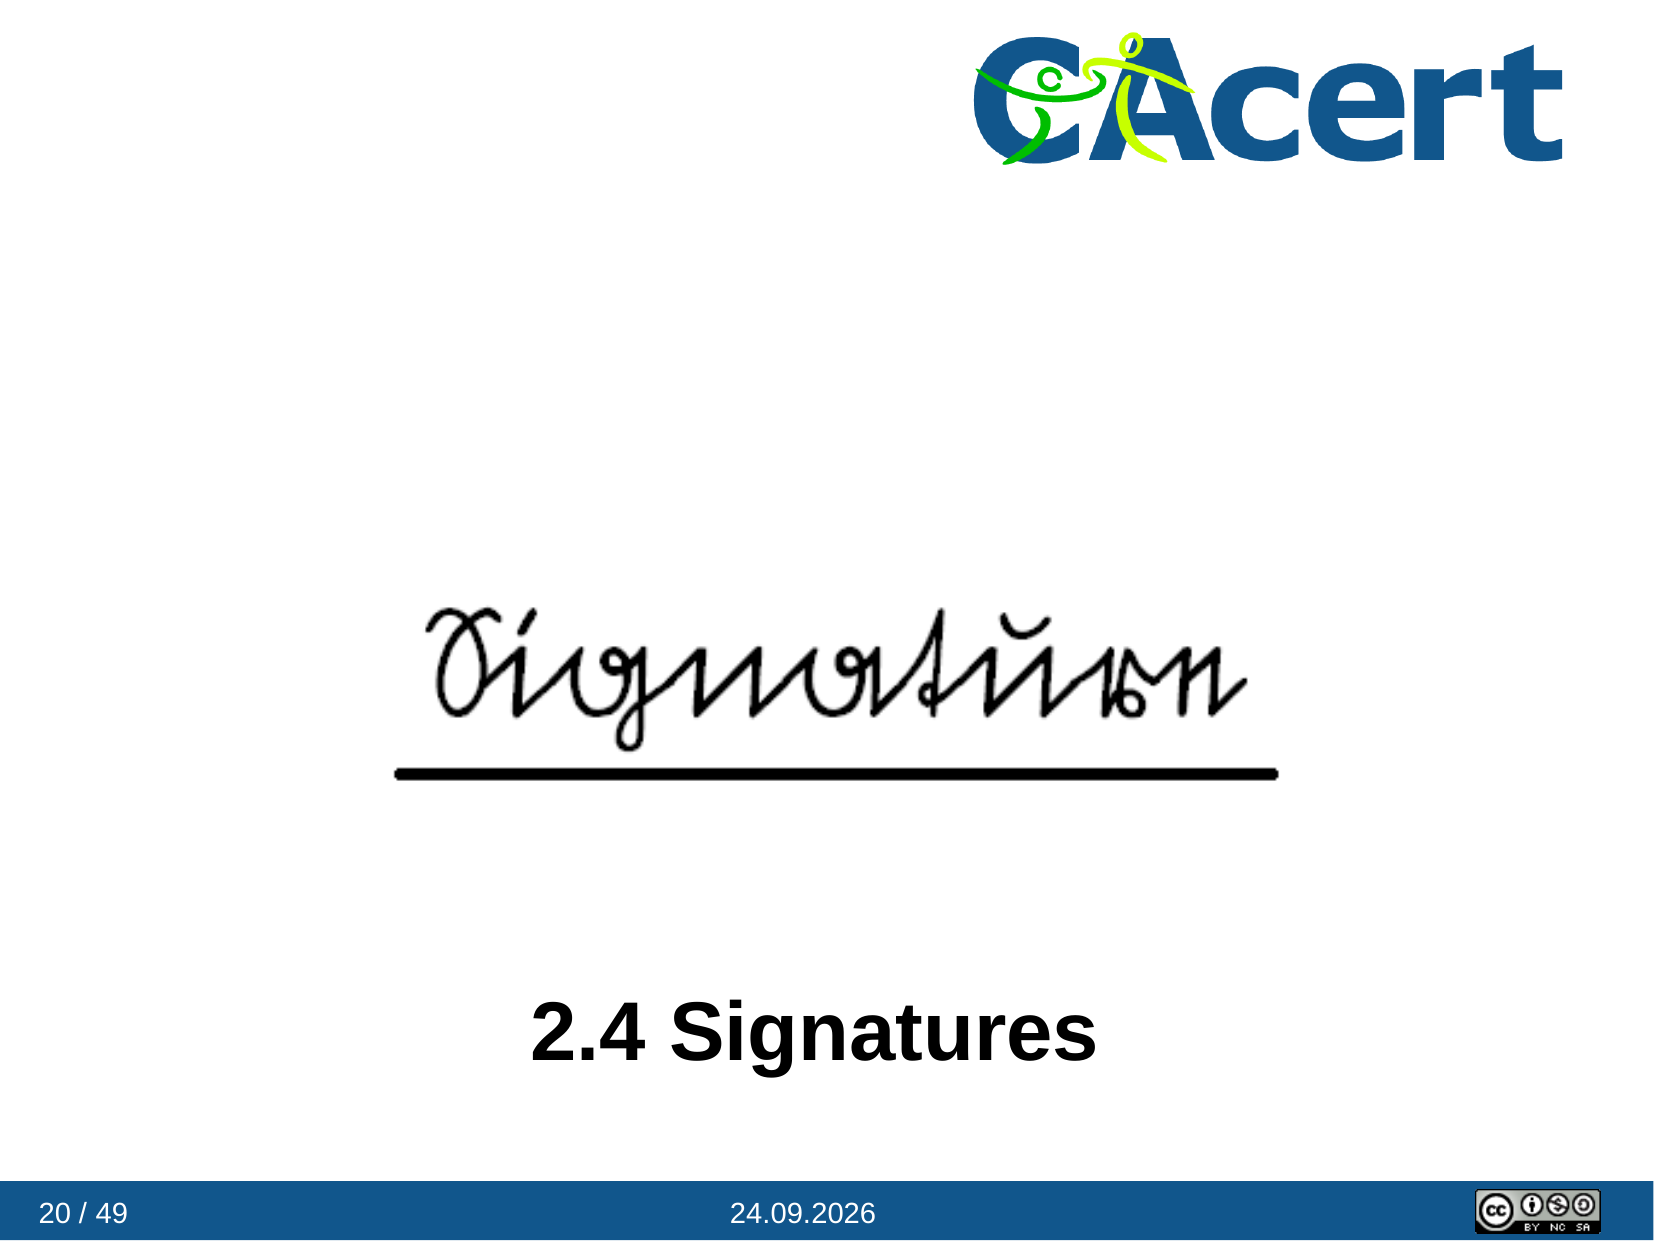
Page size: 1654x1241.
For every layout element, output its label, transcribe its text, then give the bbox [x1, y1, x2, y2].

picture [383, 560, 1296, 798]
title 2.4 Signatures [70, 941, 1560, 1123]
picture [1475, 1189, 1601, 1234]
picture [972, 30, 1564, 166]
